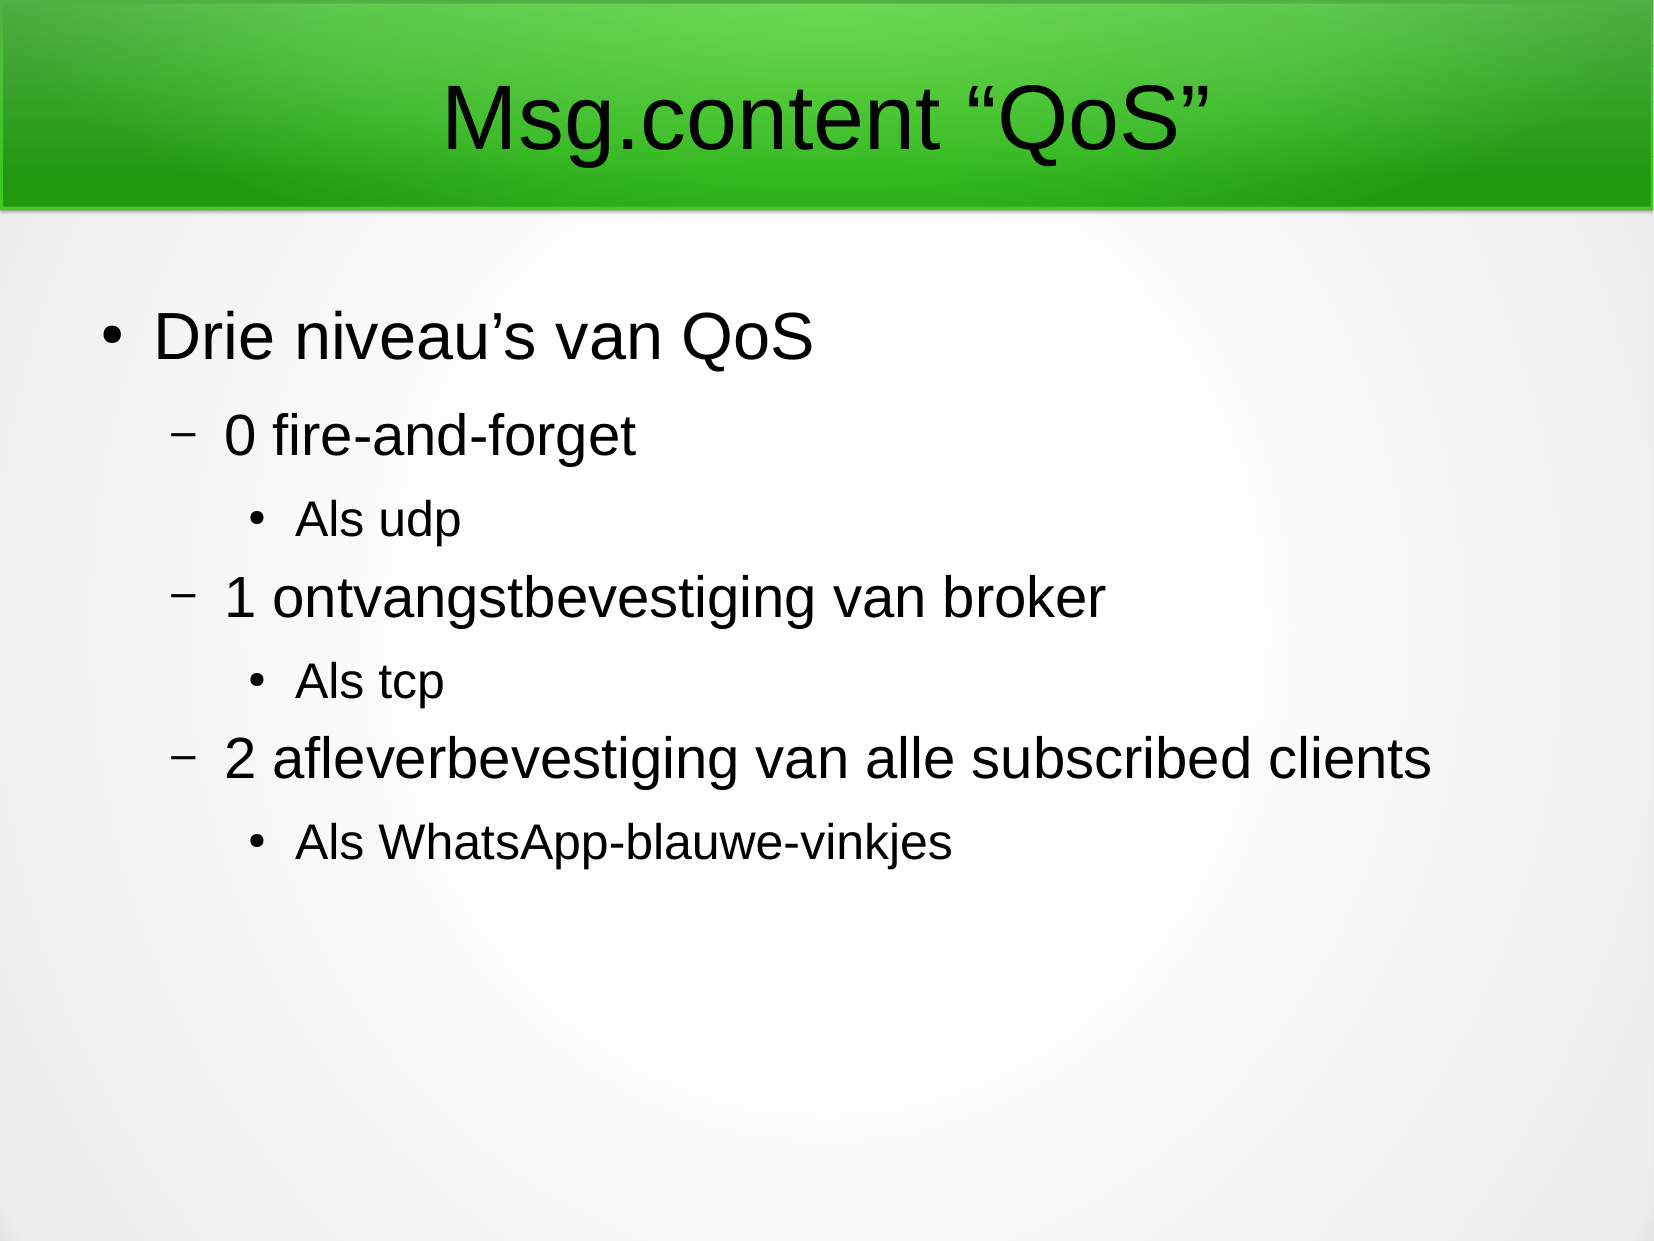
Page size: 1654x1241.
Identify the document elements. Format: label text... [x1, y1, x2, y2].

list Drie niveau’s van QoS 0 fire-and-forget Als udp 1 ontvangstbevestiging van broker Als tcp 2 afleverbevestiging van alle subscribed clients Als WhatsApp-blauwe-vinkjes [82, 299, 1571, 1019]
title Msg.content “QoS” [82, 47, 1571, 189]
